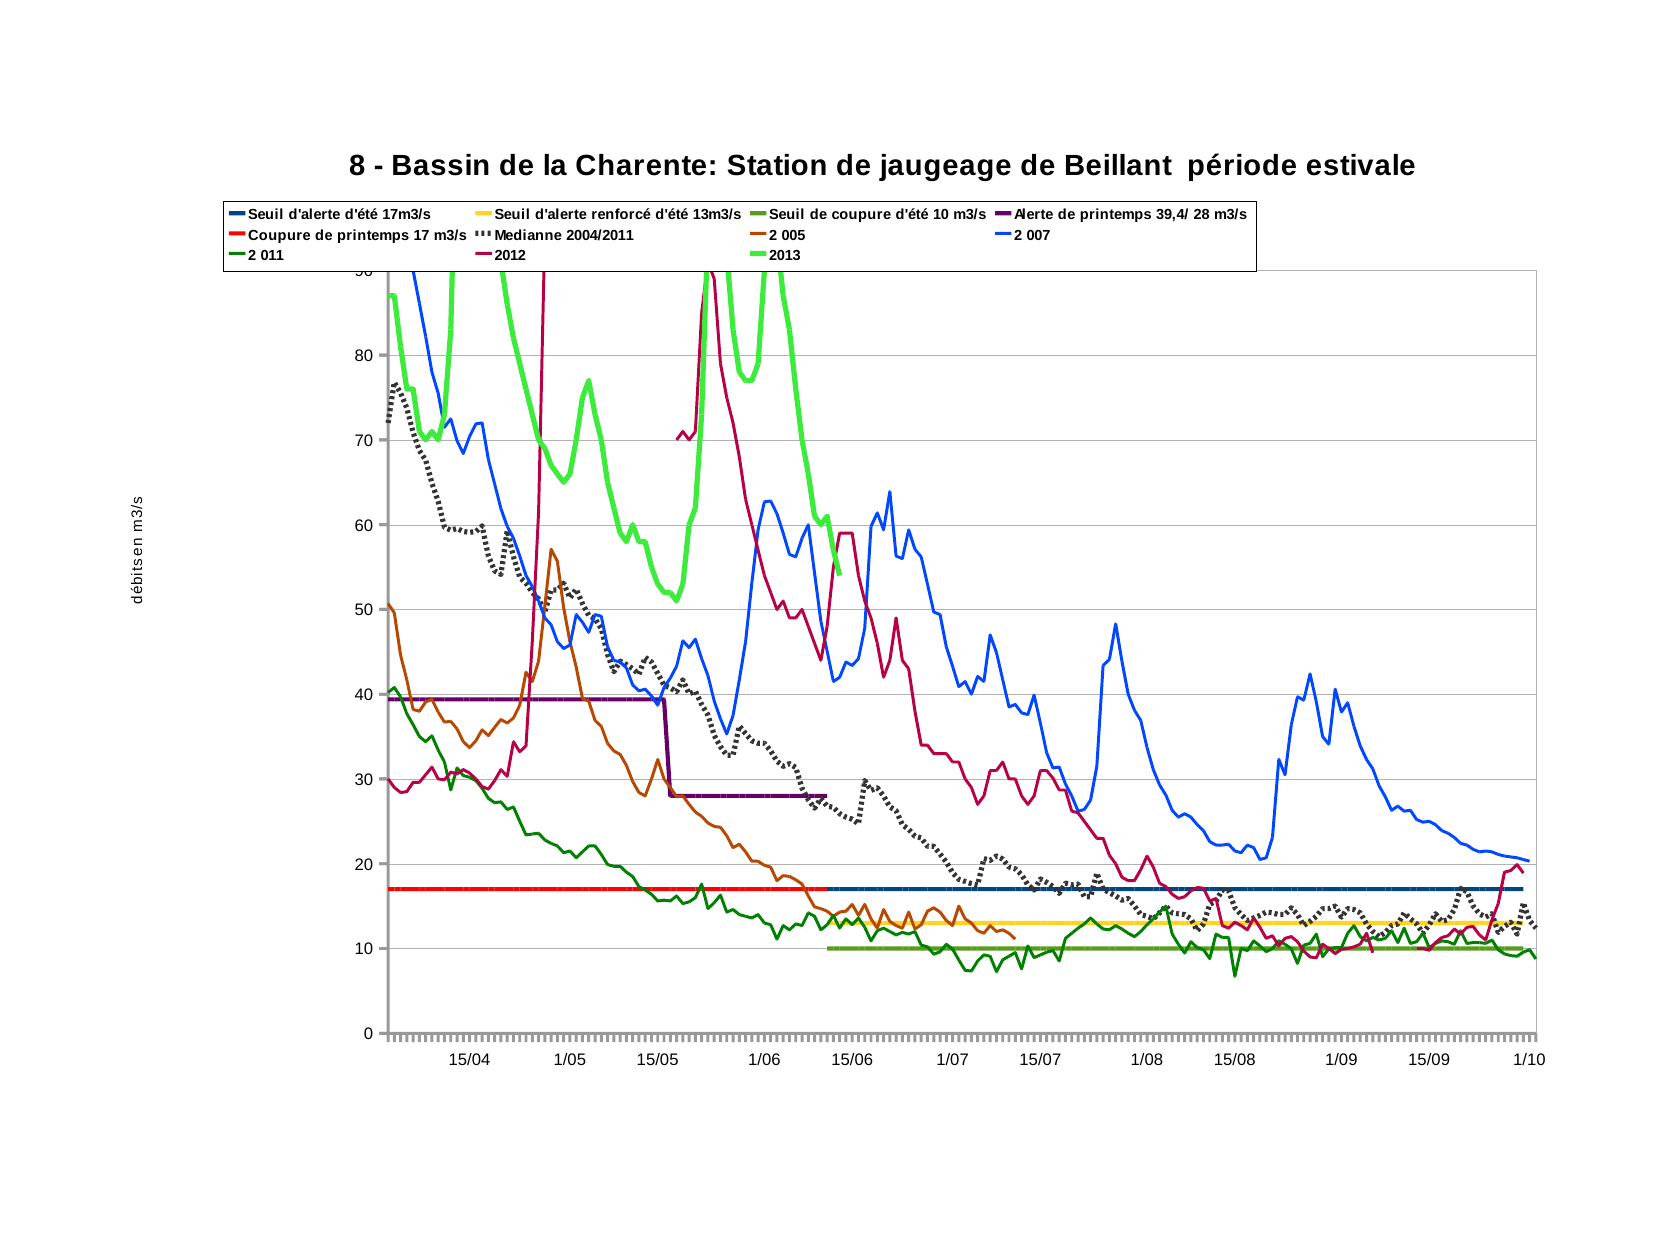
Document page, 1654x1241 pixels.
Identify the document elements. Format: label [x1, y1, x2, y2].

chart [93, 139, 1654, 1241]
